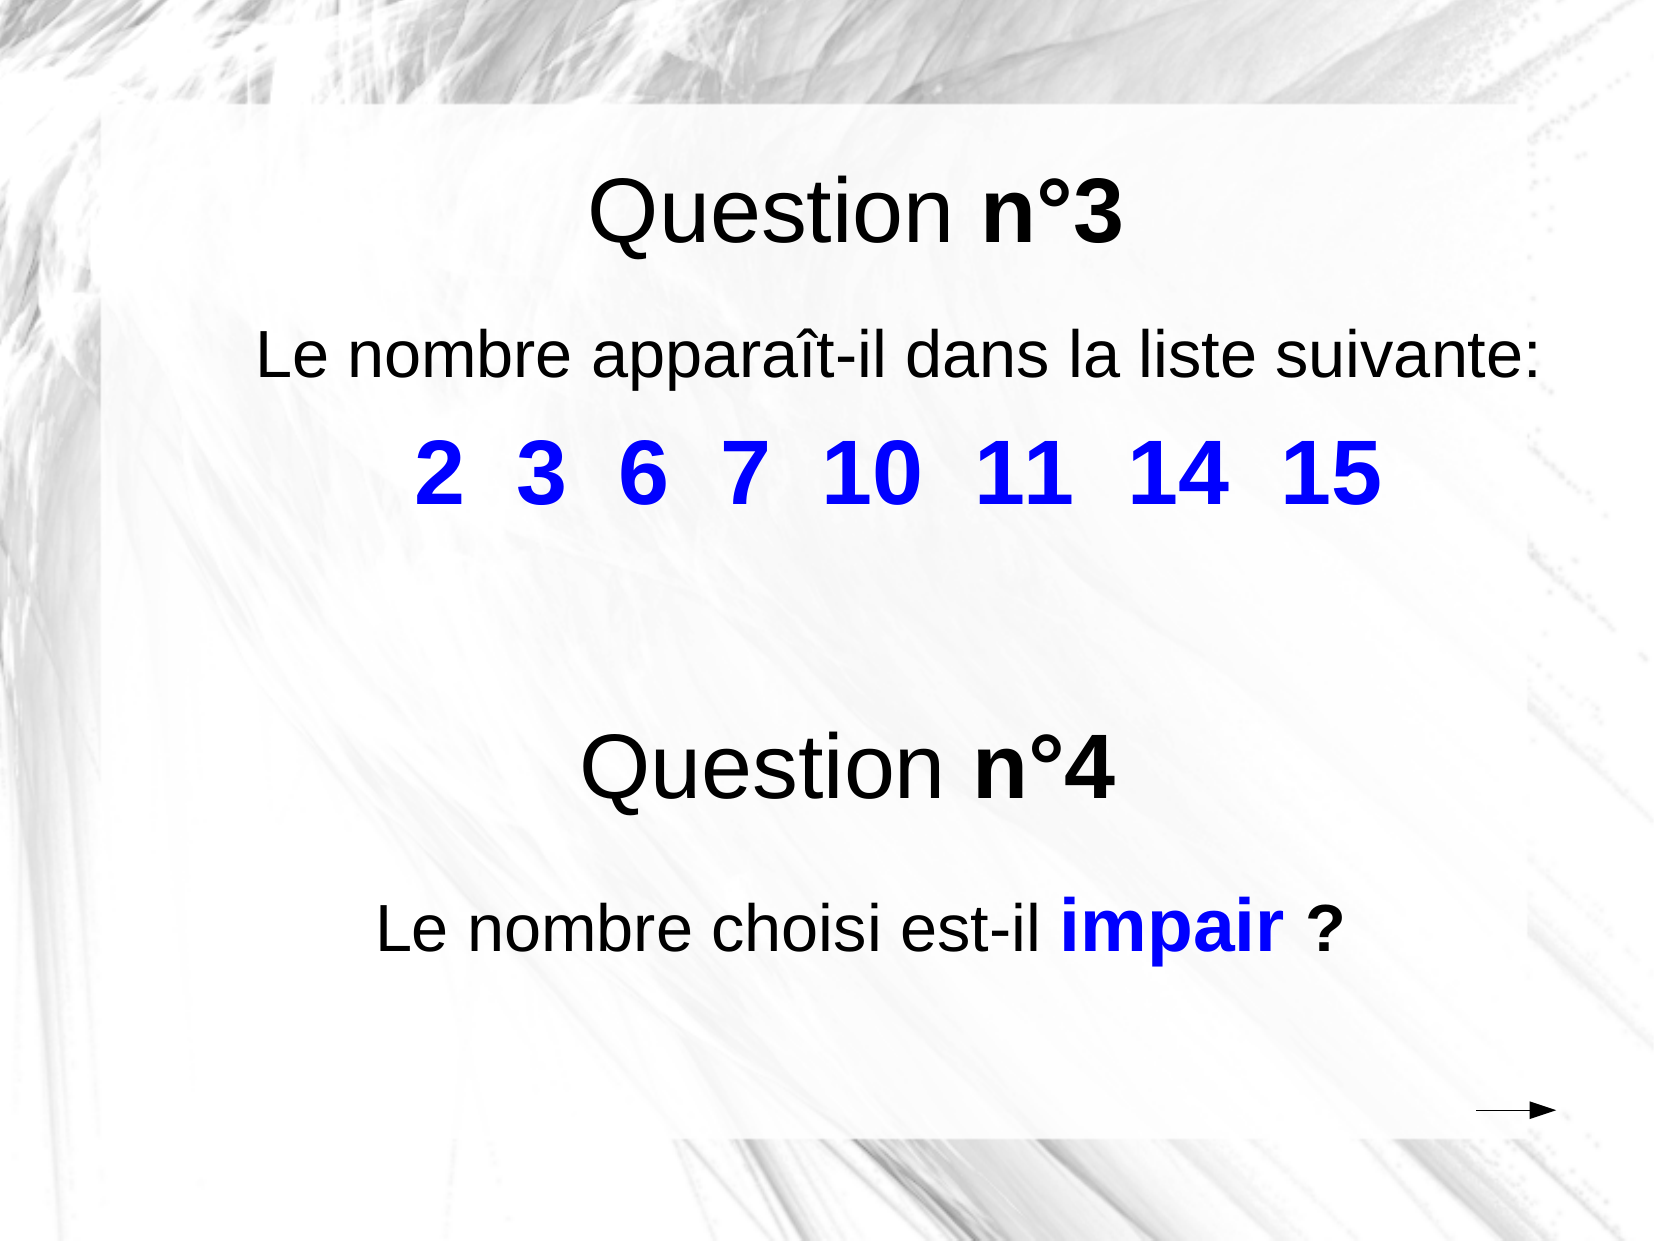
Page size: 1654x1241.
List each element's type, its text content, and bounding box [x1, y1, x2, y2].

list Le nombre choisi est-il impair ? [94, 779, 1557, 1177]
title Question n°3 [162, 127, 1551, 212]
list Le nombre apparaît-il dans la liste suivante: 2 3 6 7 10 11 14 15 [132, 212, 1595, 733]
picture [0, 0, 1654, 1241]
title Question n°4 [153, 733, 1542, 779]
